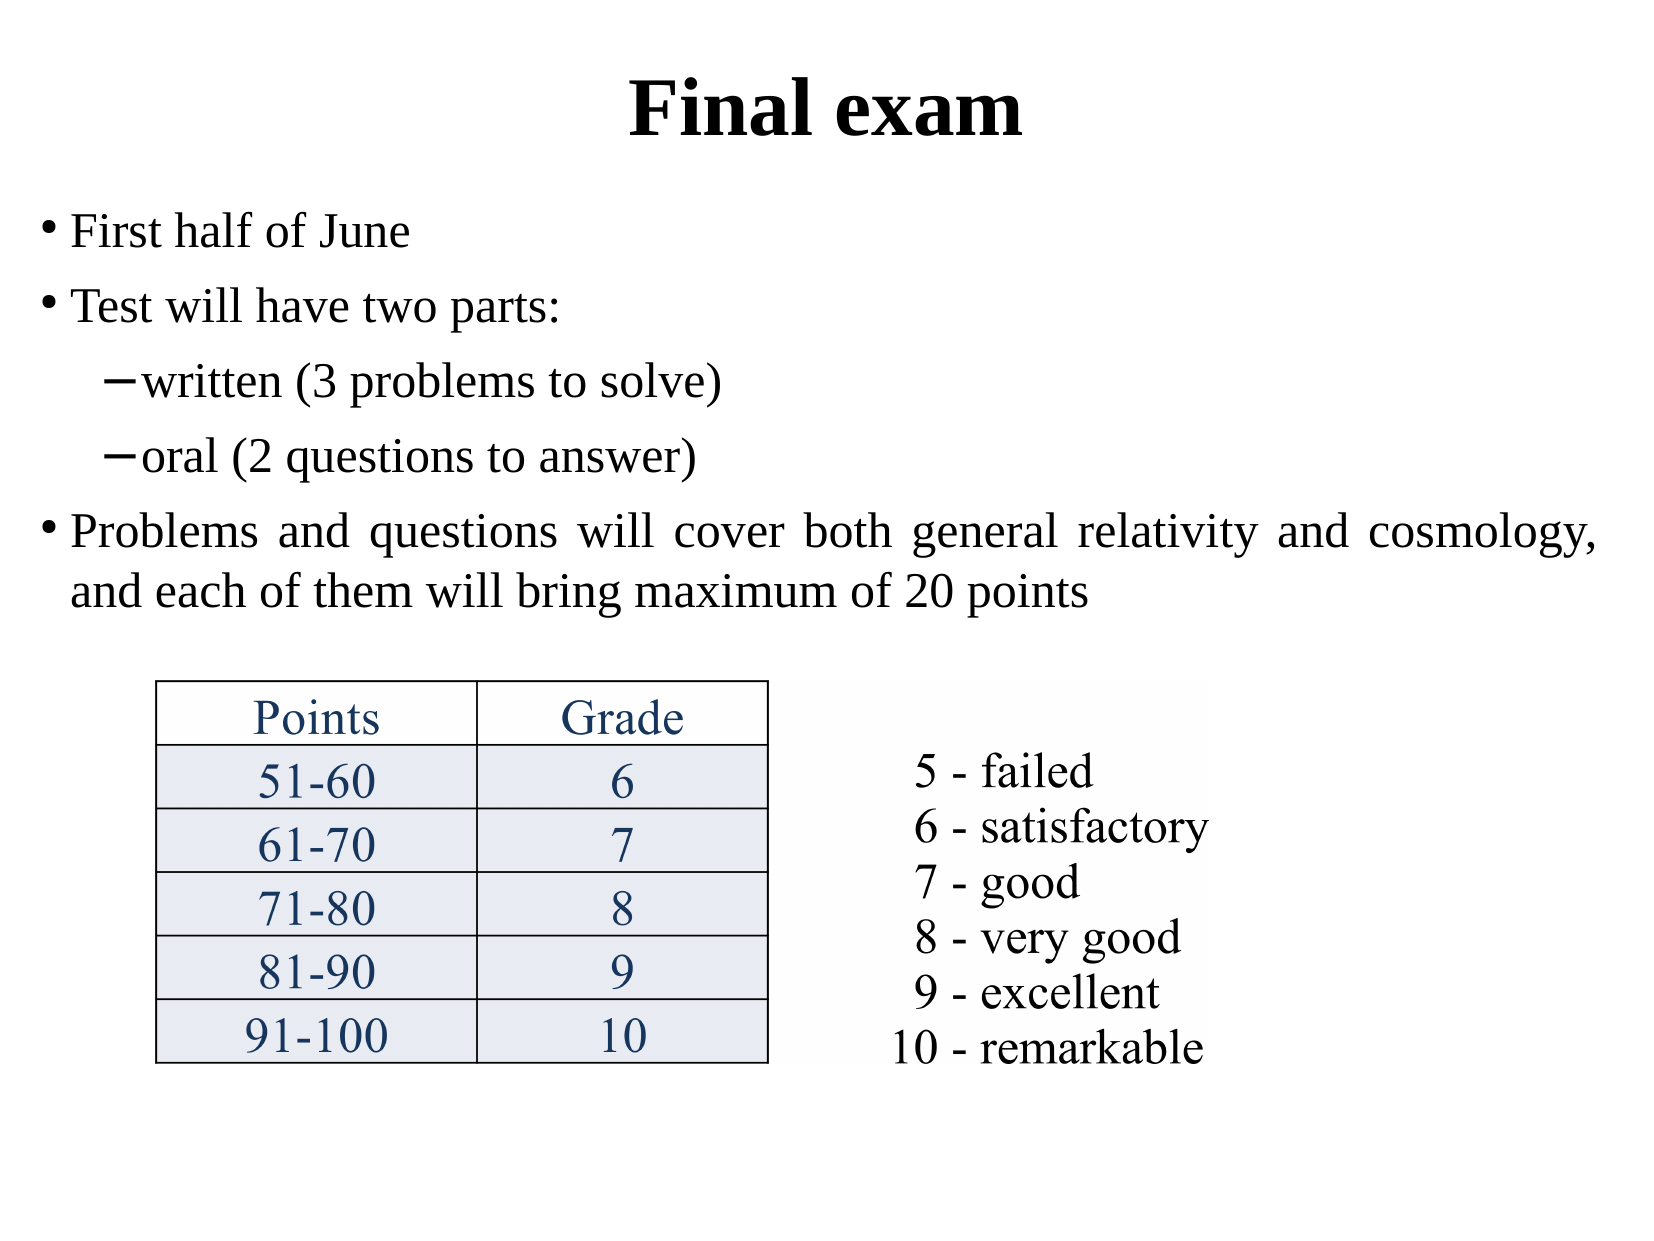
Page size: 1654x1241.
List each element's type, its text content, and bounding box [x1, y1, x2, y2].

list First half of June Test will have two parts: written (3 problems to solve) oral (2 questions to answer) Problems and questions will cover both general relativity and cosmology, and each of them will bring maximum of 20 points [40, 197, 1599, 1174]
title Final exam [27, 17, 1626, 188]
picture [155, 680, 1209, 1064]
